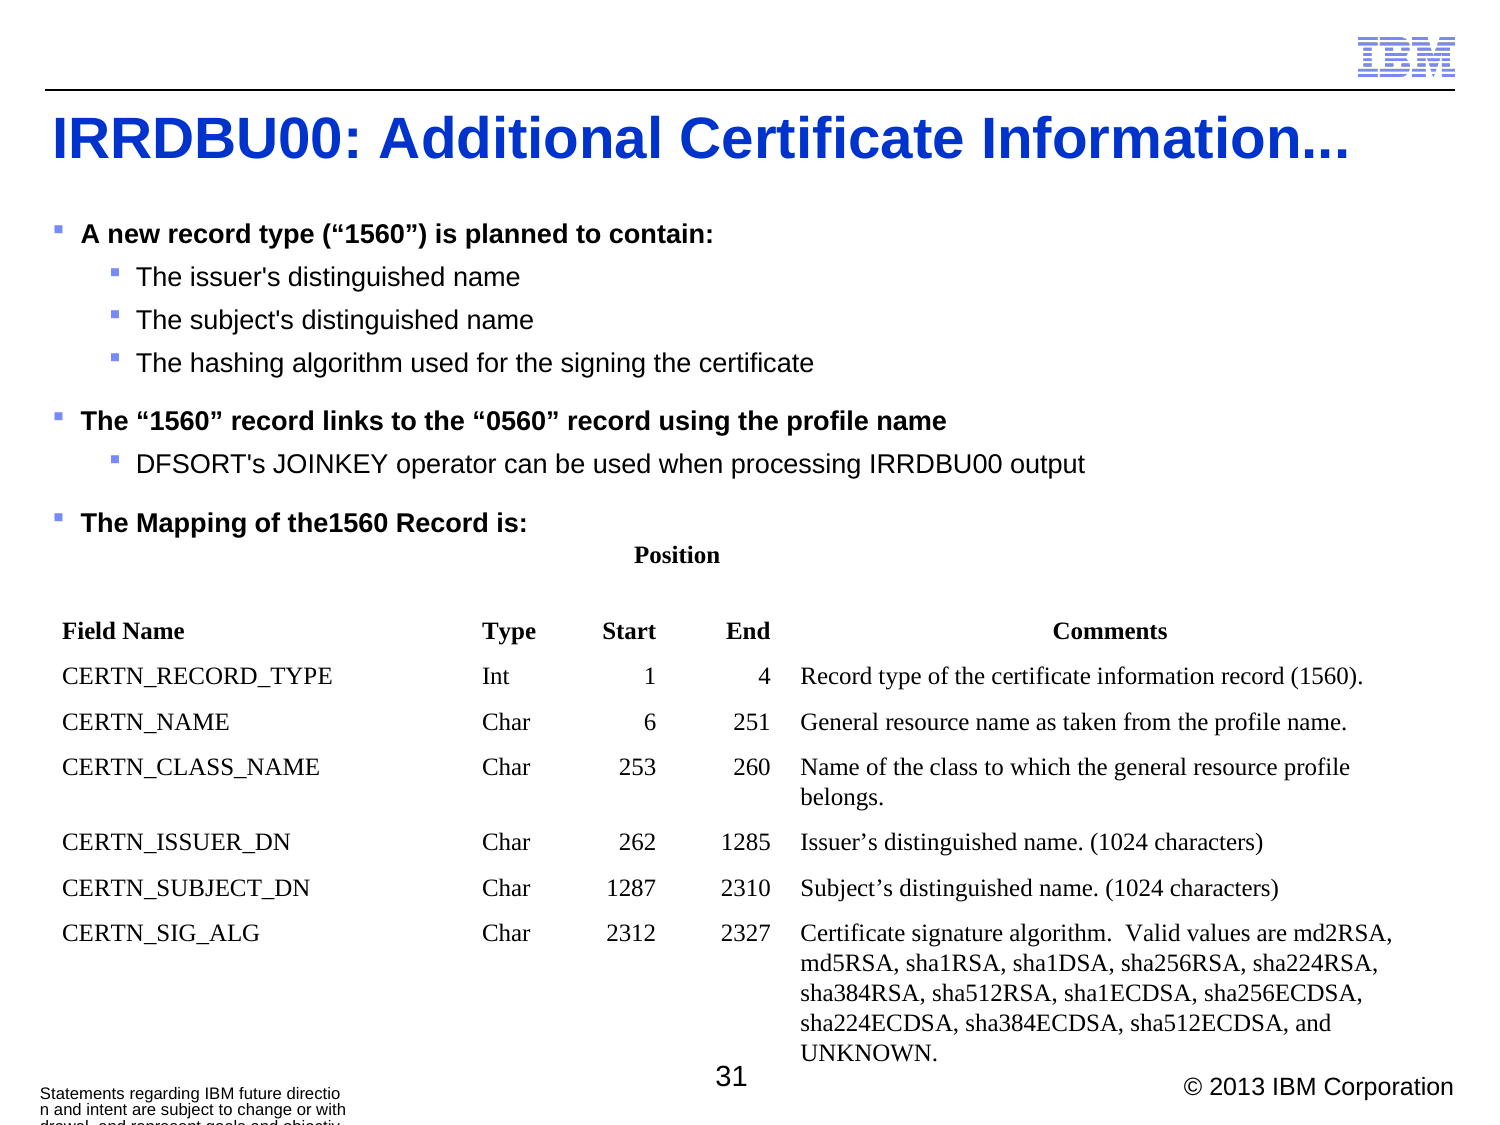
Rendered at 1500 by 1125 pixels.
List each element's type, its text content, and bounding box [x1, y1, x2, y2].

table_cell Certificate signature algorithm. Valid values are md2RSA, md5RSA, sha1RSA, sha1DSA, sha256RSA, sha224RSA, sha384RSA, sha512RSA, sha1ECDSA, sha256ECDSA, sha224ECDSA, sha384ECDSA, sha512ECDSA, and UNKNOWN. [786, 909, 1435, 1074]
table_cell 1285 [671, 818, 786, 864]
table_cell CERTN_RECORD_TYPE [47, 652, 467, 698]
table_cell 2327 [671, 909, 786, 1074]
table_cell End [671, 607, 786, 652]
table_cell General resource name as taken from the profile name. [786, 698, 1435, 743]
table_cell CERTN_NAME [47, 698, 467, 743]
table_cell Char [467, 818, 569, 864]
table_cell Field Name [47, 607, 467, 652]
table_cell 4 [671, 652, 786, 698]
table_cell Char [467, 864, 569, 909]
table_cell 253 [569, 743, 671, 818]
table_cell CERTN_SUBJECT_DN [47, 864, 467, 909]
table_header [467, 531, 569, 607]
table_cell 2312 [569, 909, 671, 1074]
table_cell Name of the class to which the general resource profile belongs. [786, 743, 1435, 818]
table_cell Subject’s distinguished name. (1024 characters) [786, 864, 1435, 909]
table_cell Type [467, 607, 569, 652]
table_cell 251 [671, 698, 786, 743]
table_header [786, 531, 1435, 607]
table_cell 2310 [671, 864, 786, 909]
table_cell CERTN_SIG_ALG [47, 909, 467, 1074]
title IRRDBU00: Additional Certificate Information... [37, 75, 1463, 196]
table_cell Record type of the certificate information record (1560). [786, 652, 1435, 698]
table_cell Char [467, 743, 569, 818]
table_cell CERTN_CLASS_NAME [47, 743, 467, 818]
table_cell Int [467, 652, 569, 698]
table_header [47, 531, 467, 607]
table_cell CERTN_ISSUER_DN [47, 818, 467, 864]
table_cell Char [467, 698, 569, 743]
table_header Position [569, 531, 786, 607]
table_cell Char [467, 909, 569, 1074]
picture [1358, 37, 1455, 75]
table_cell 1 [569, 652, 671, 698]
table_cell Start [569, 607, 671, 652]
table_cell 260 [671, 743, 786, 818]
table_cell Comments [786, 607, 1435, 652]
table_cell 1287 [569, 864, 671, 909]
table_cell 262 [569, 818, 671, 864]
list A new record type (“1560”) is planned to contain: The issuer's distinguished name The subject's distinguished name The hashing algorithm used for the signing the certificate The “1560” record links to the “0560” record using the profile name DFSORT's JOINKEY operator can be used when processing IRRDBU00 output The Mapping of the1560 Record is: [37, 208, 1471, 546]
table_cell 6 [569, 698, 671, 743]
table_cell Issuer’s distinguished name. (1024 characters) [786, 818, 1435, 864]
